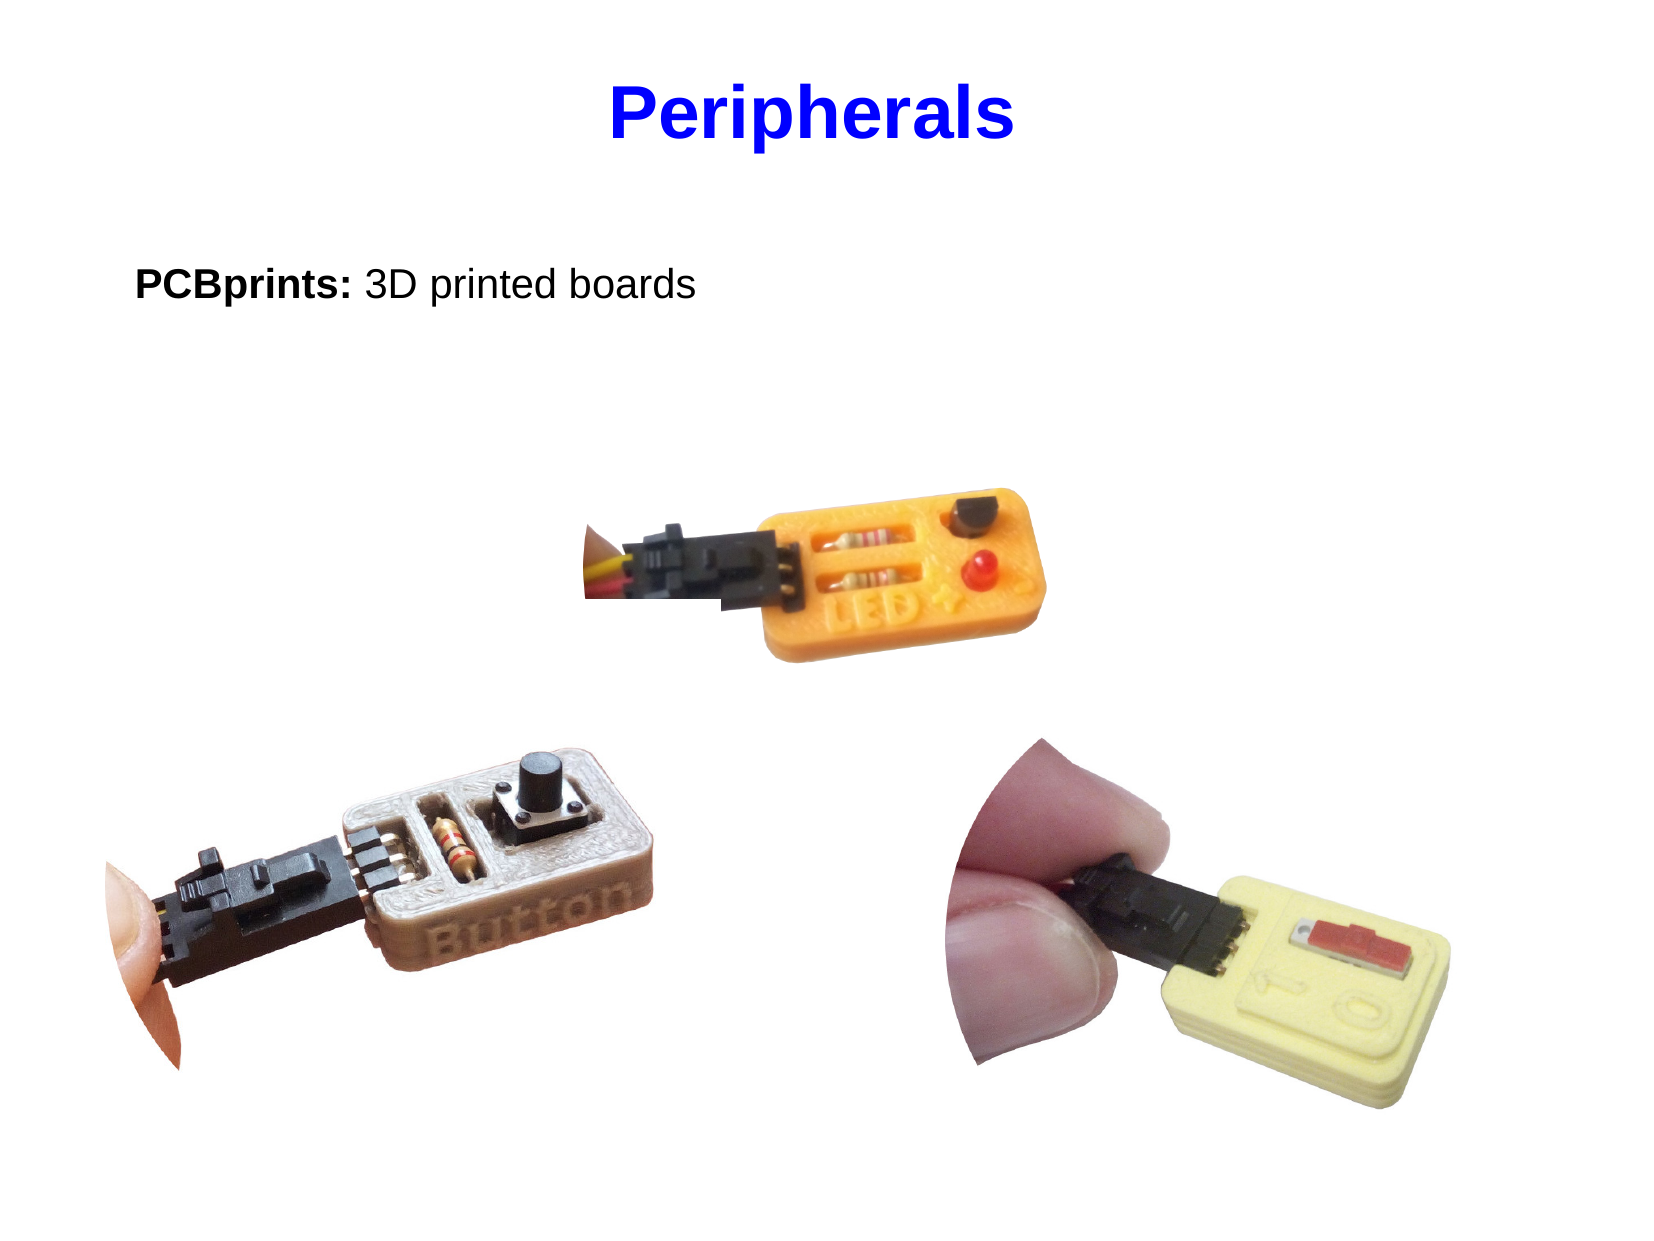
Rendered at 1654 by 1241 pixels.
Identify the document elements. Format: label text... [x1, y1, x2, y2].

text_box PCBprints: 3D printed boards [120, 253, 1081, 331]
picture [105, 329, 1492, 1206]
text_box Peripherals [64, 59, 1561, 166]
